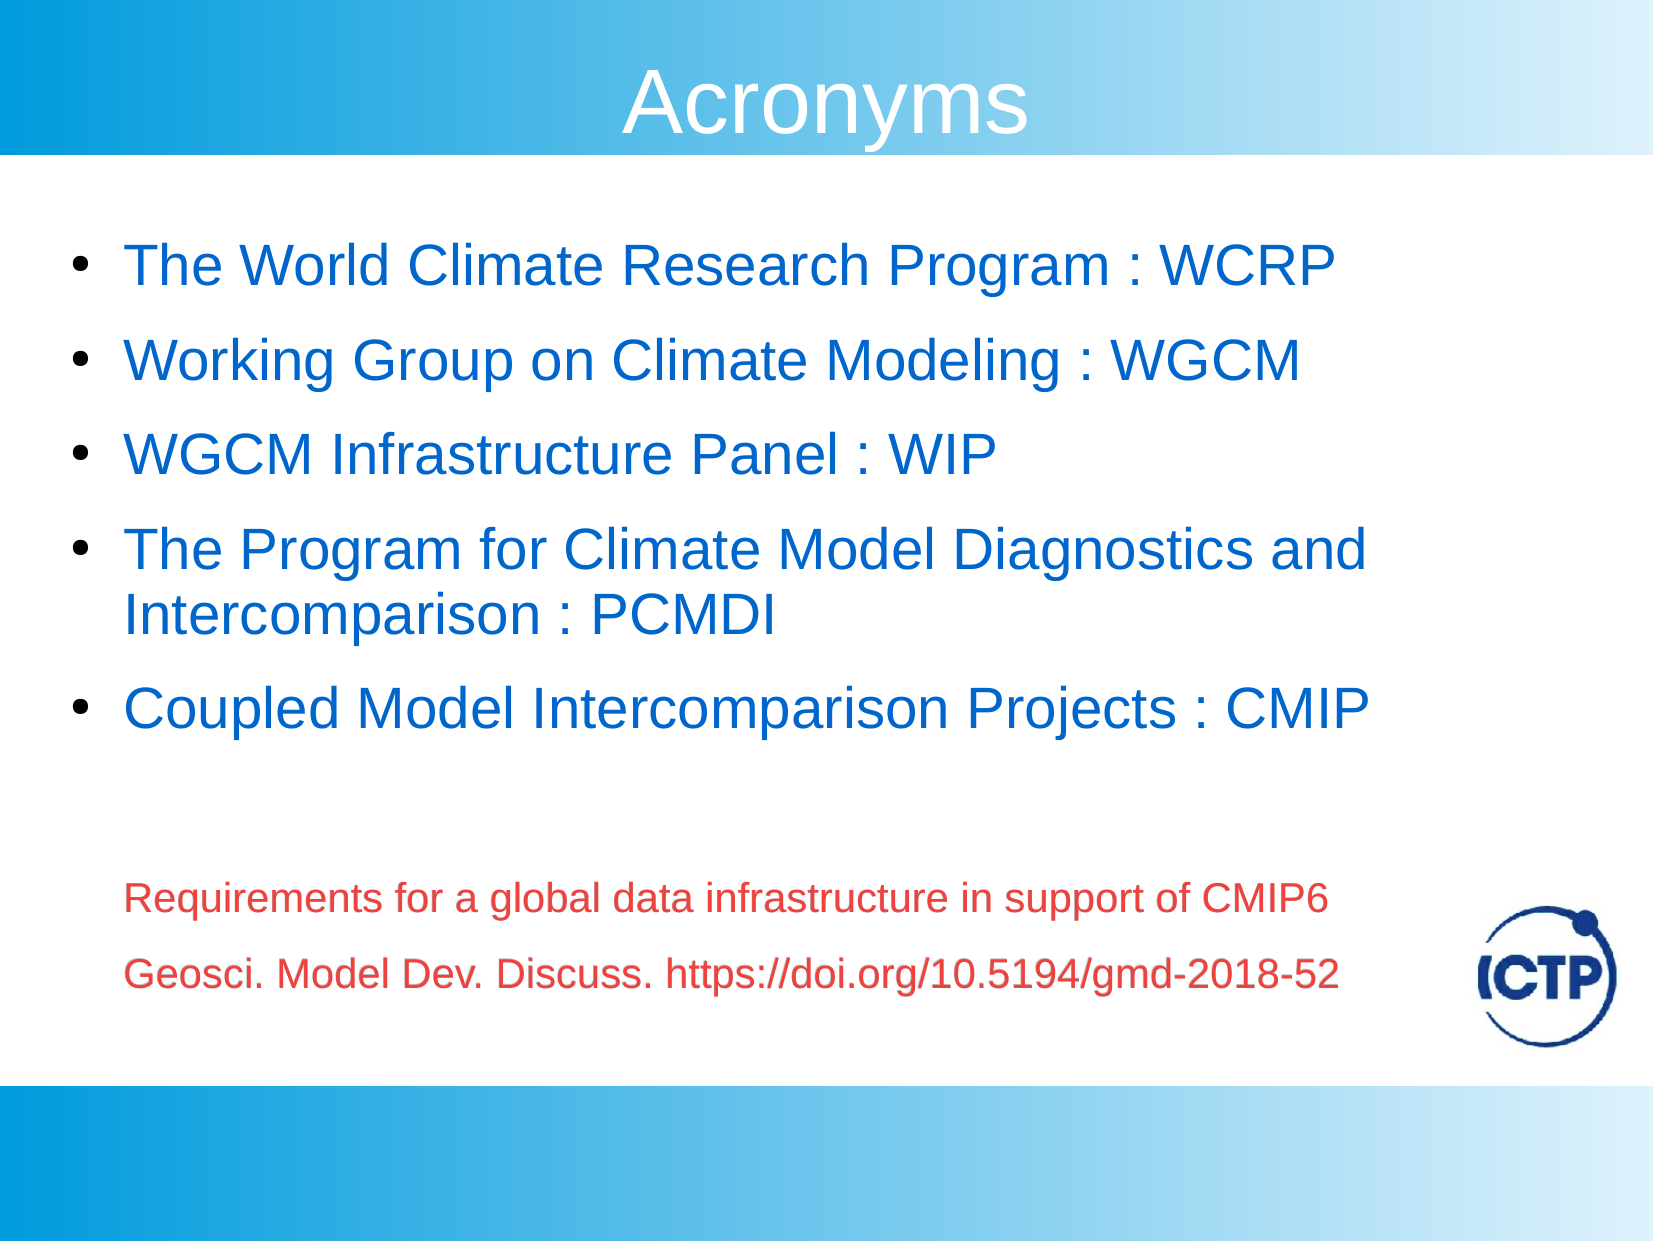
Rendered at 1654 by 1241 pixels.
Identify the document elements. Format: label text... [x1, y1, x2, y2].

list The World Climate Research Program : WCRP Working Group on Climate Modeling : WGCM WGCM Infrastructure Panel : WIP The Program for Climate Model Diagnostics and Intercomparison : PCMDI Coupled Model Intercomparison Projects : CMIP Requirements for a global data infrastructure in support of CMIP6 Geosci. Model Dev. Discuss. https://doi.org/10.5194/gmd-2018-52 [52, 232, 1541, 953]
picture [1470, 899, 1626, 1065]
title Acronyms [82, 49, 1571, 155]
